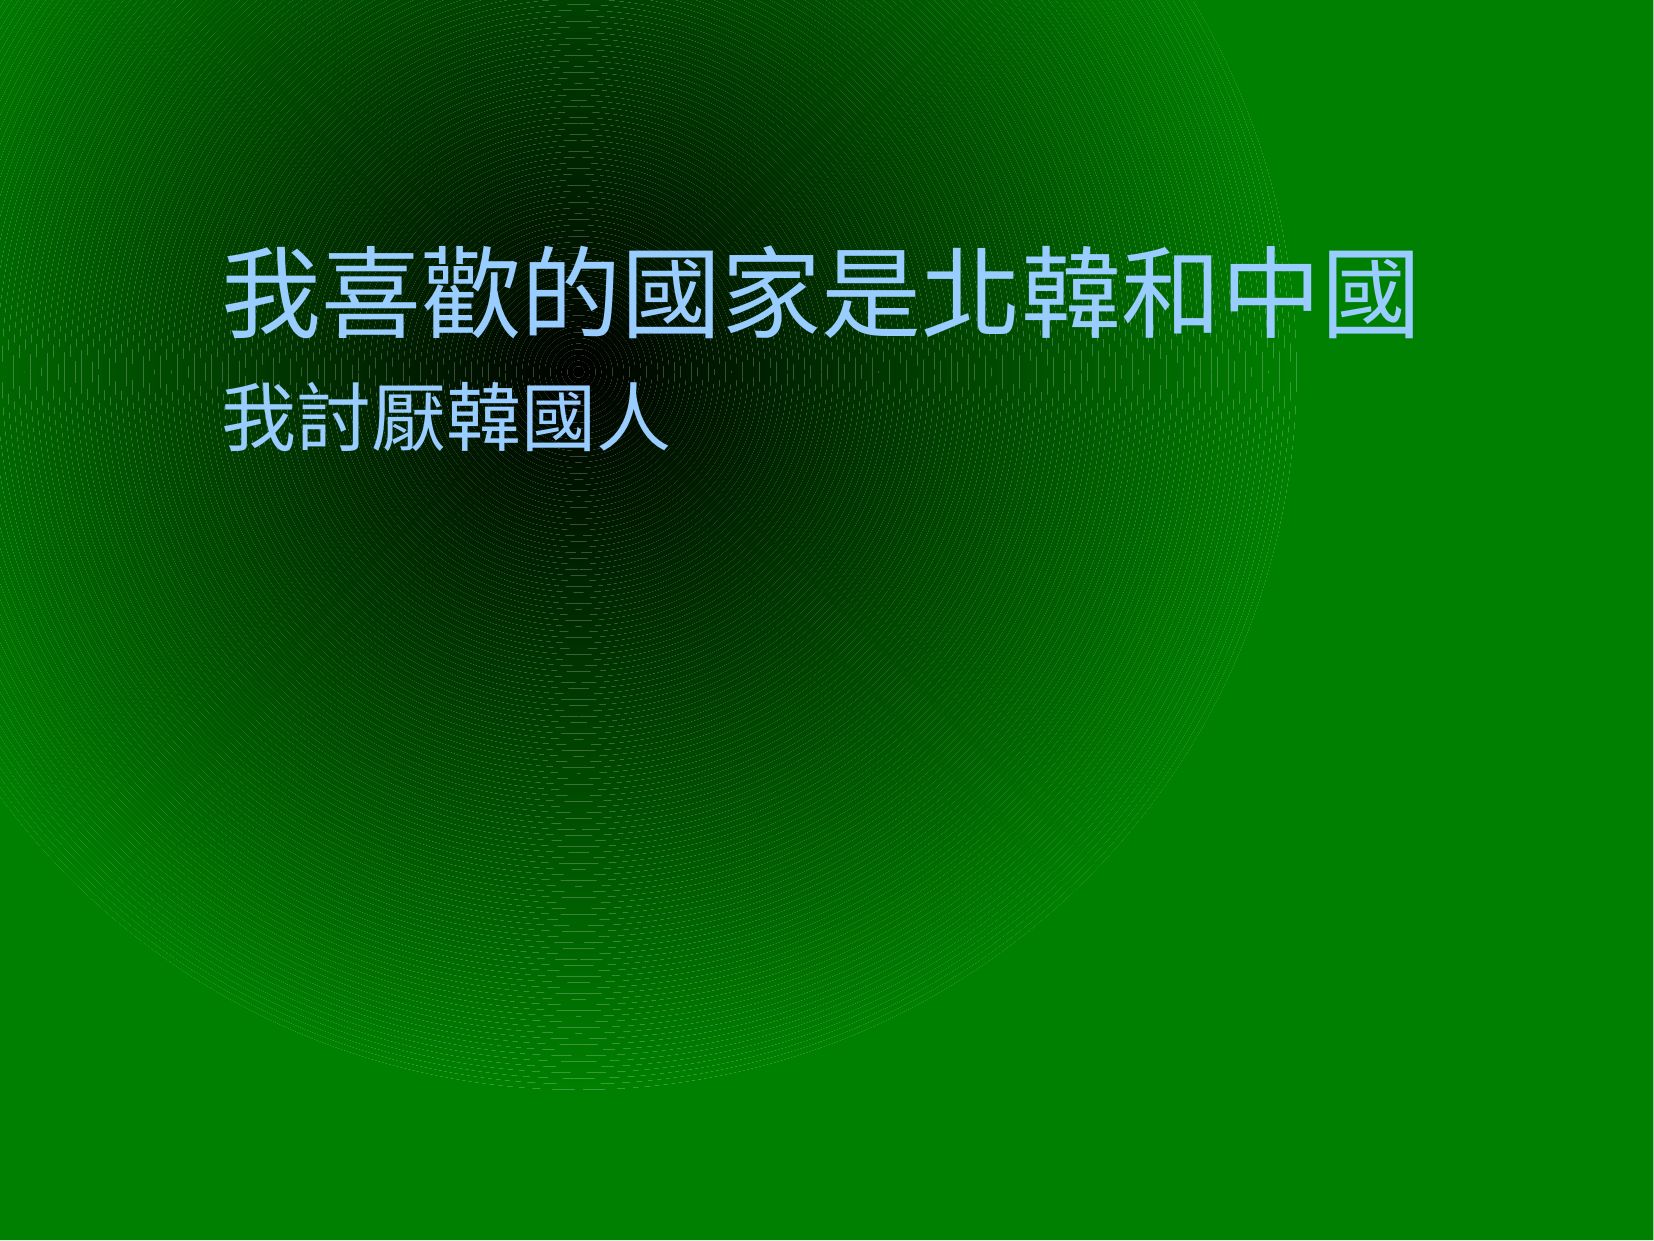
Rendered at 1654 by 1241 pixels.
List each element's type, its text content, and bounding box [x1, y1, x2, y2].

text_box 我喜歡的國家是北韓和中國 我討厭韓國人 [206, 206, 1447, 432]
